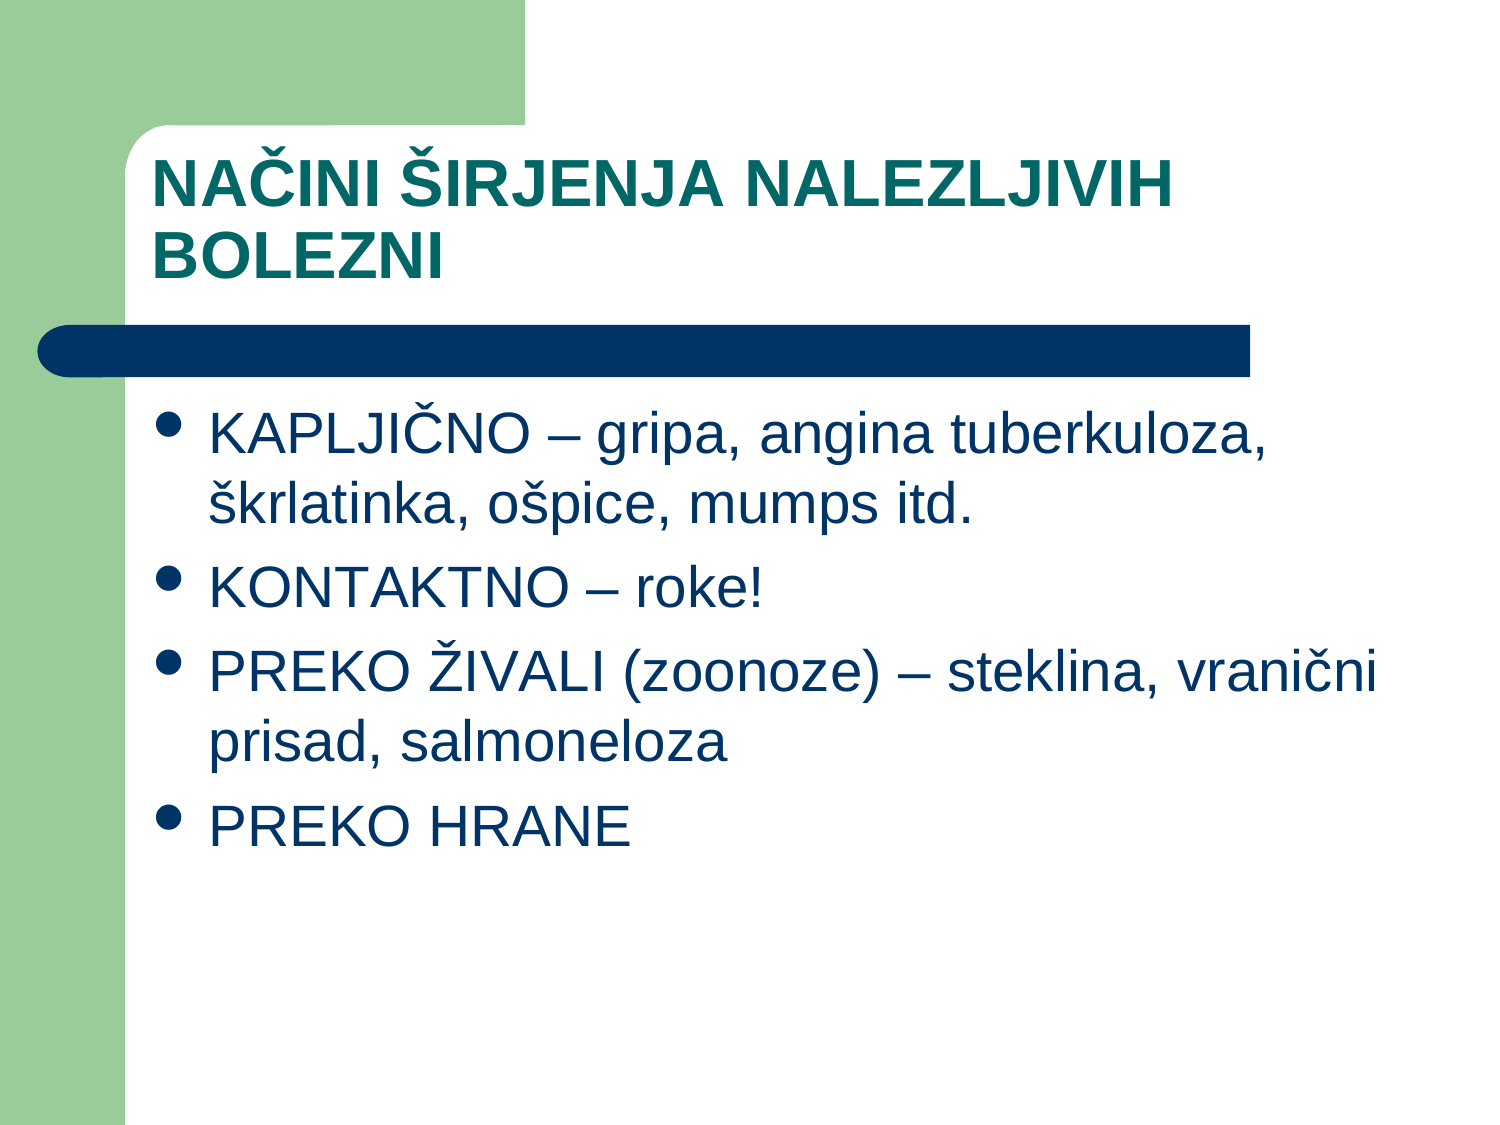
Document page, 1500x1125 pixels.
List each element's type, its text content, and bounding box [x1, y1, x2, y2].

list KAPLJIČNO – gripa, angina tuberkuloza, škrlatinka, ošpice, mumps itd. KONTAKTNO – roke! PREKO ŽIVALI (zoonoze) – steklina, vranični prisad, salmoneloza PREKO HRANE [137, 387, 1400, 999]
title NAČINI ŠIRJENJA NALEZLJIVIH BOLEZNI [136, 136, 1414, 301]
